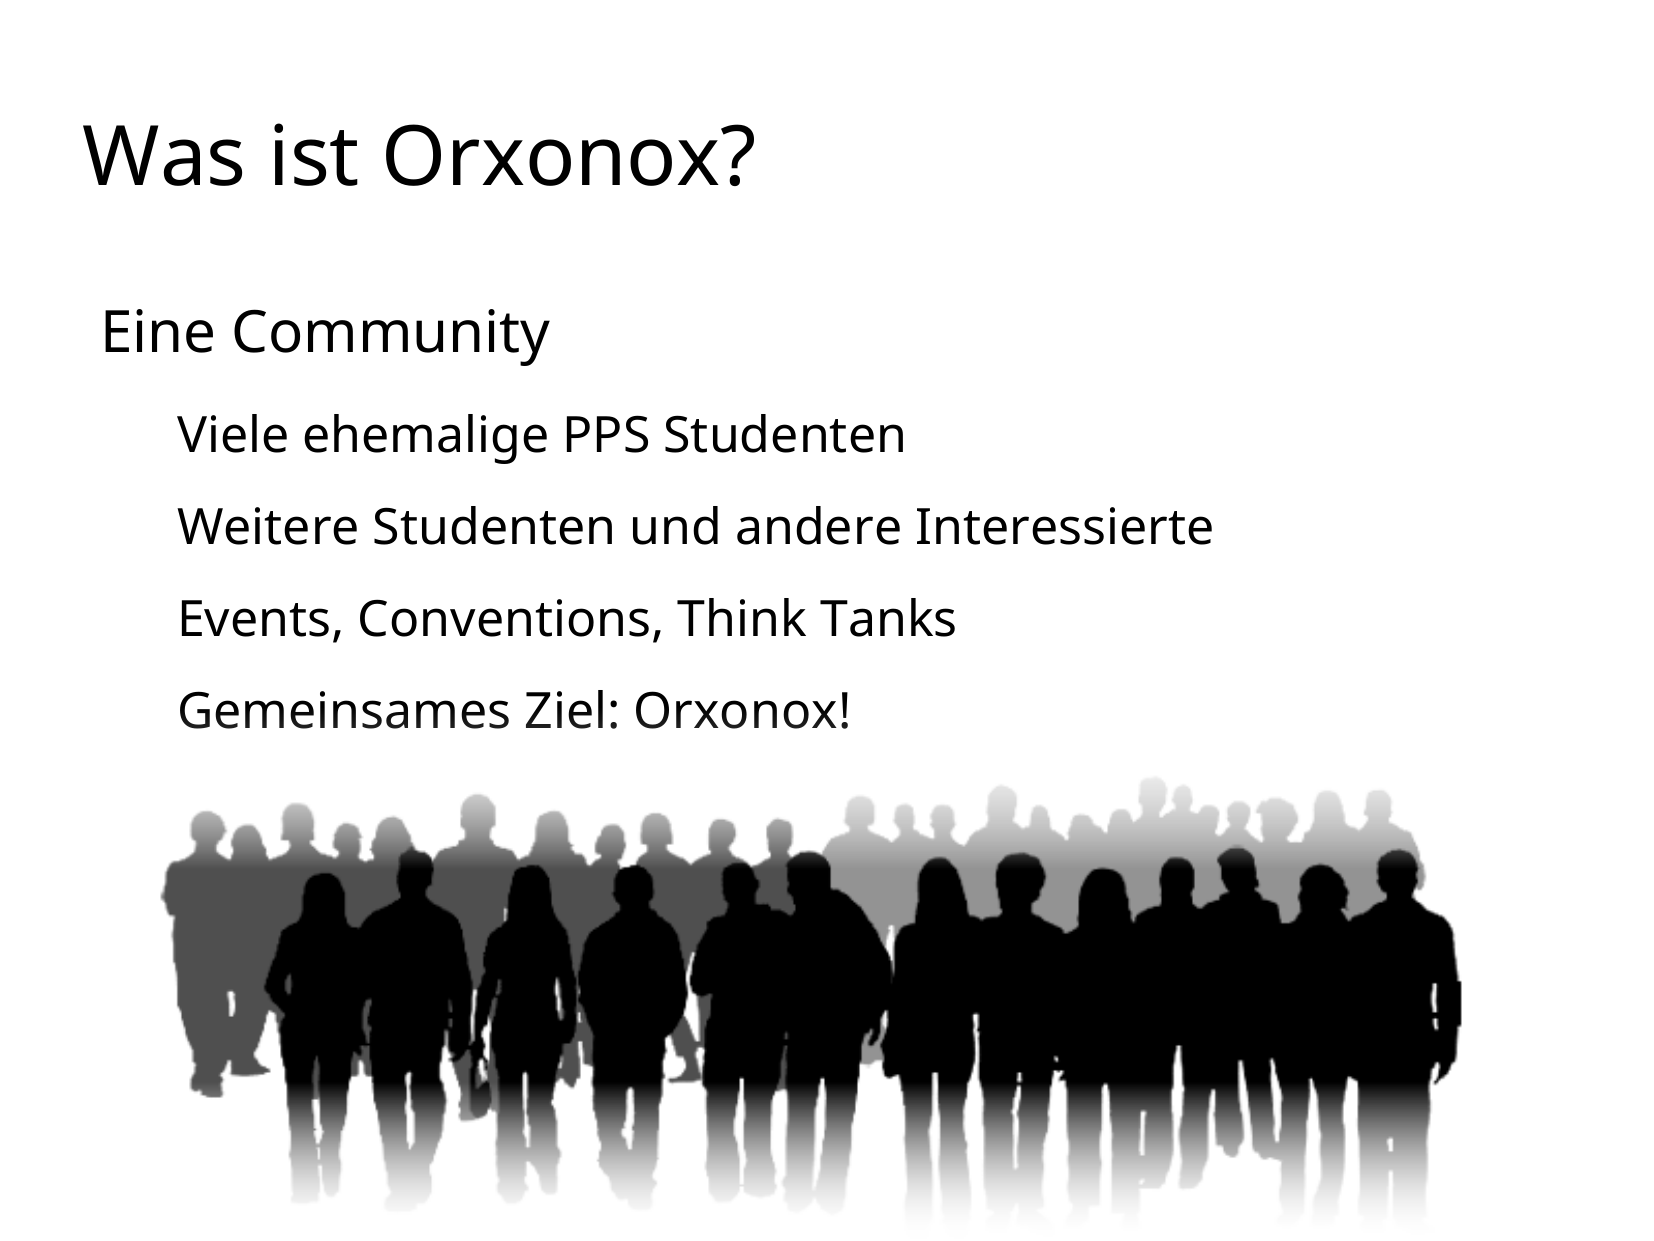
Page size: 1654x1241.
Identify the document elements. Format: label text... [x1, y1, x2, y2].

list Eine Community Viele ehemalige PPS Studenten Weitere Studenten und andere Interessierte Events, Conventions, Think Tanks Gemeinsames Ziel: Orxonox! [82, 290, 1571, 708]
title Was ist Orxonox? [82, 49, 1571, 257]
picture [0, 708, 1654, 1241]
